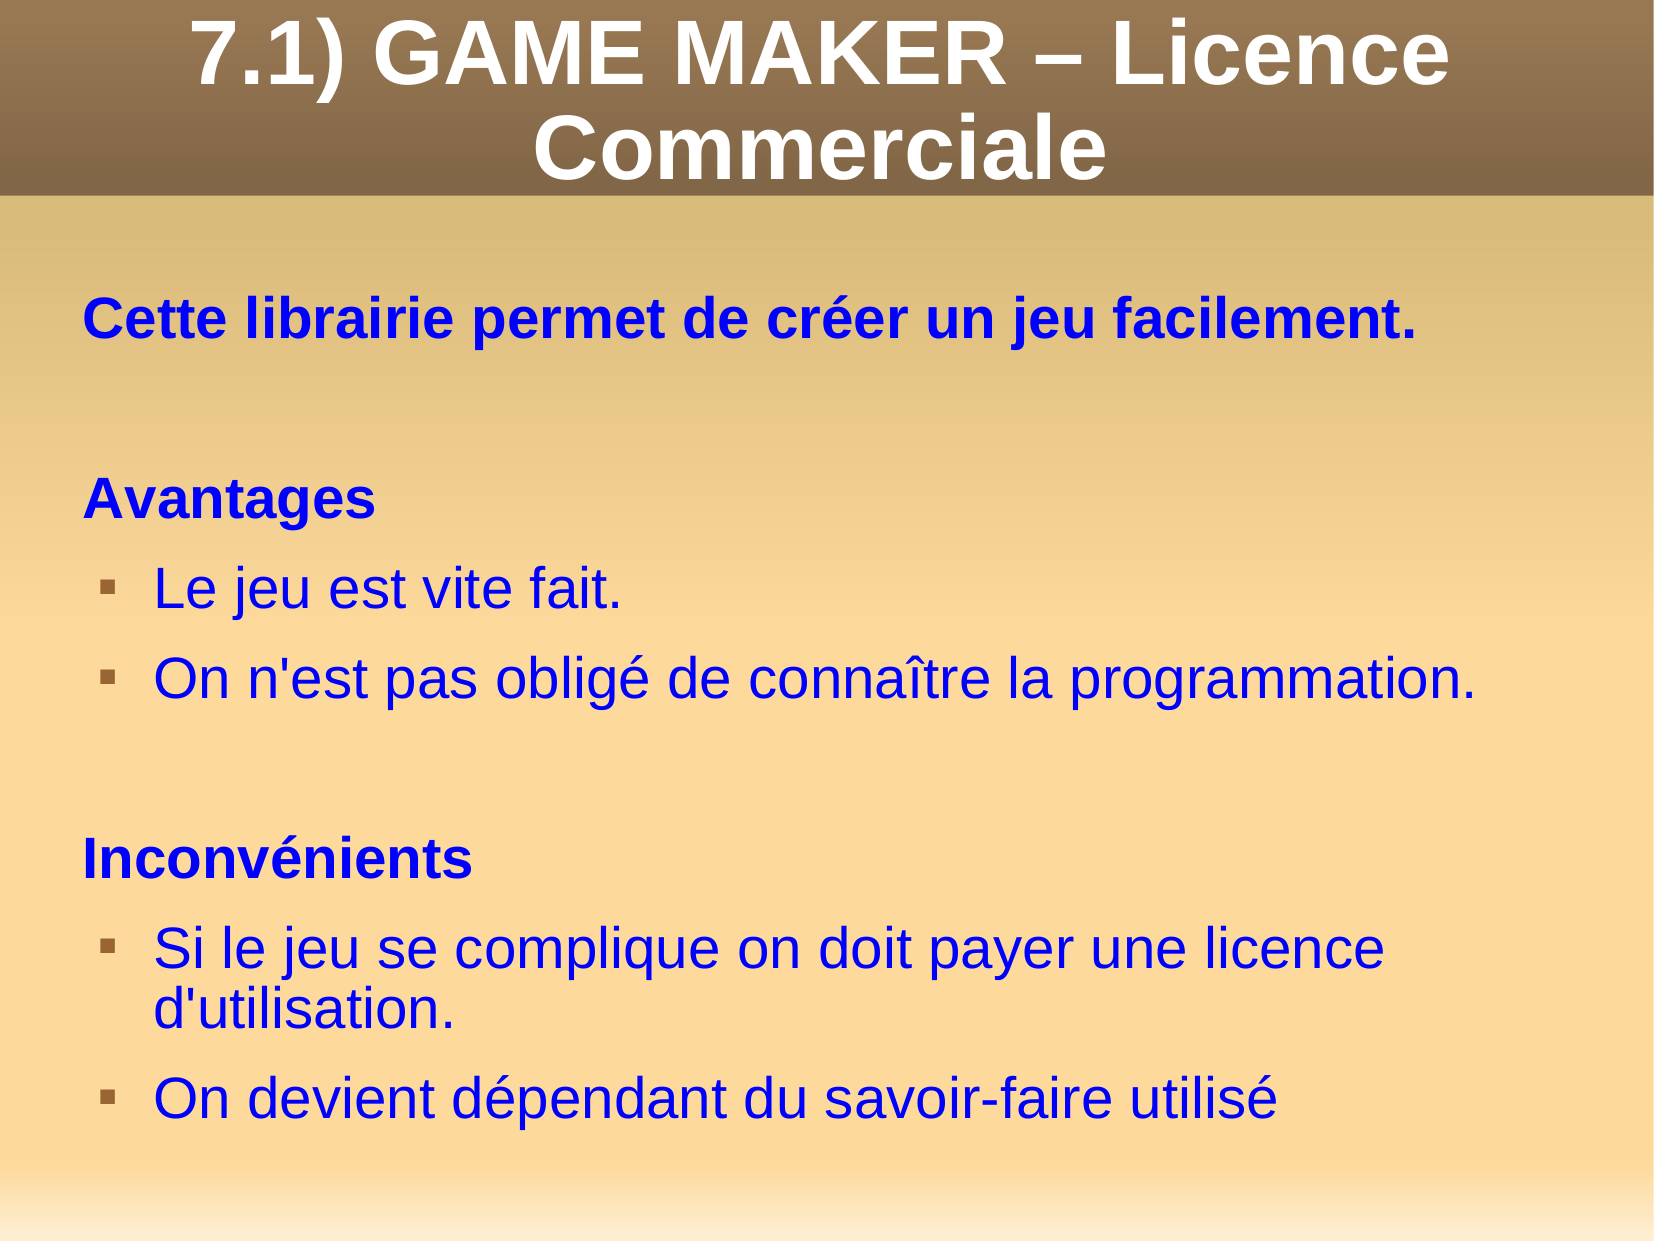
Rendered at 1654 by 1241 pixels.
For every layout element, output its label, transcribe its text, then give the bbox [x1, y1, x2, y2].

list Cette librairie permet de créer un jeu facilement. Avantages Le jeu est vite fait. On n'est pas obligé de connaître la programmation. Inconvénients Si le jeu se complique on doit payer une licence d'utilisation. On devient dépendant du savoir-faire utilisé [82, 290, 1571, 1226]
title 7.1) GAME MAKER – Licence Commerciale [76, 4, 1565, 203]
picture [0, 0, 1654, 1241]
